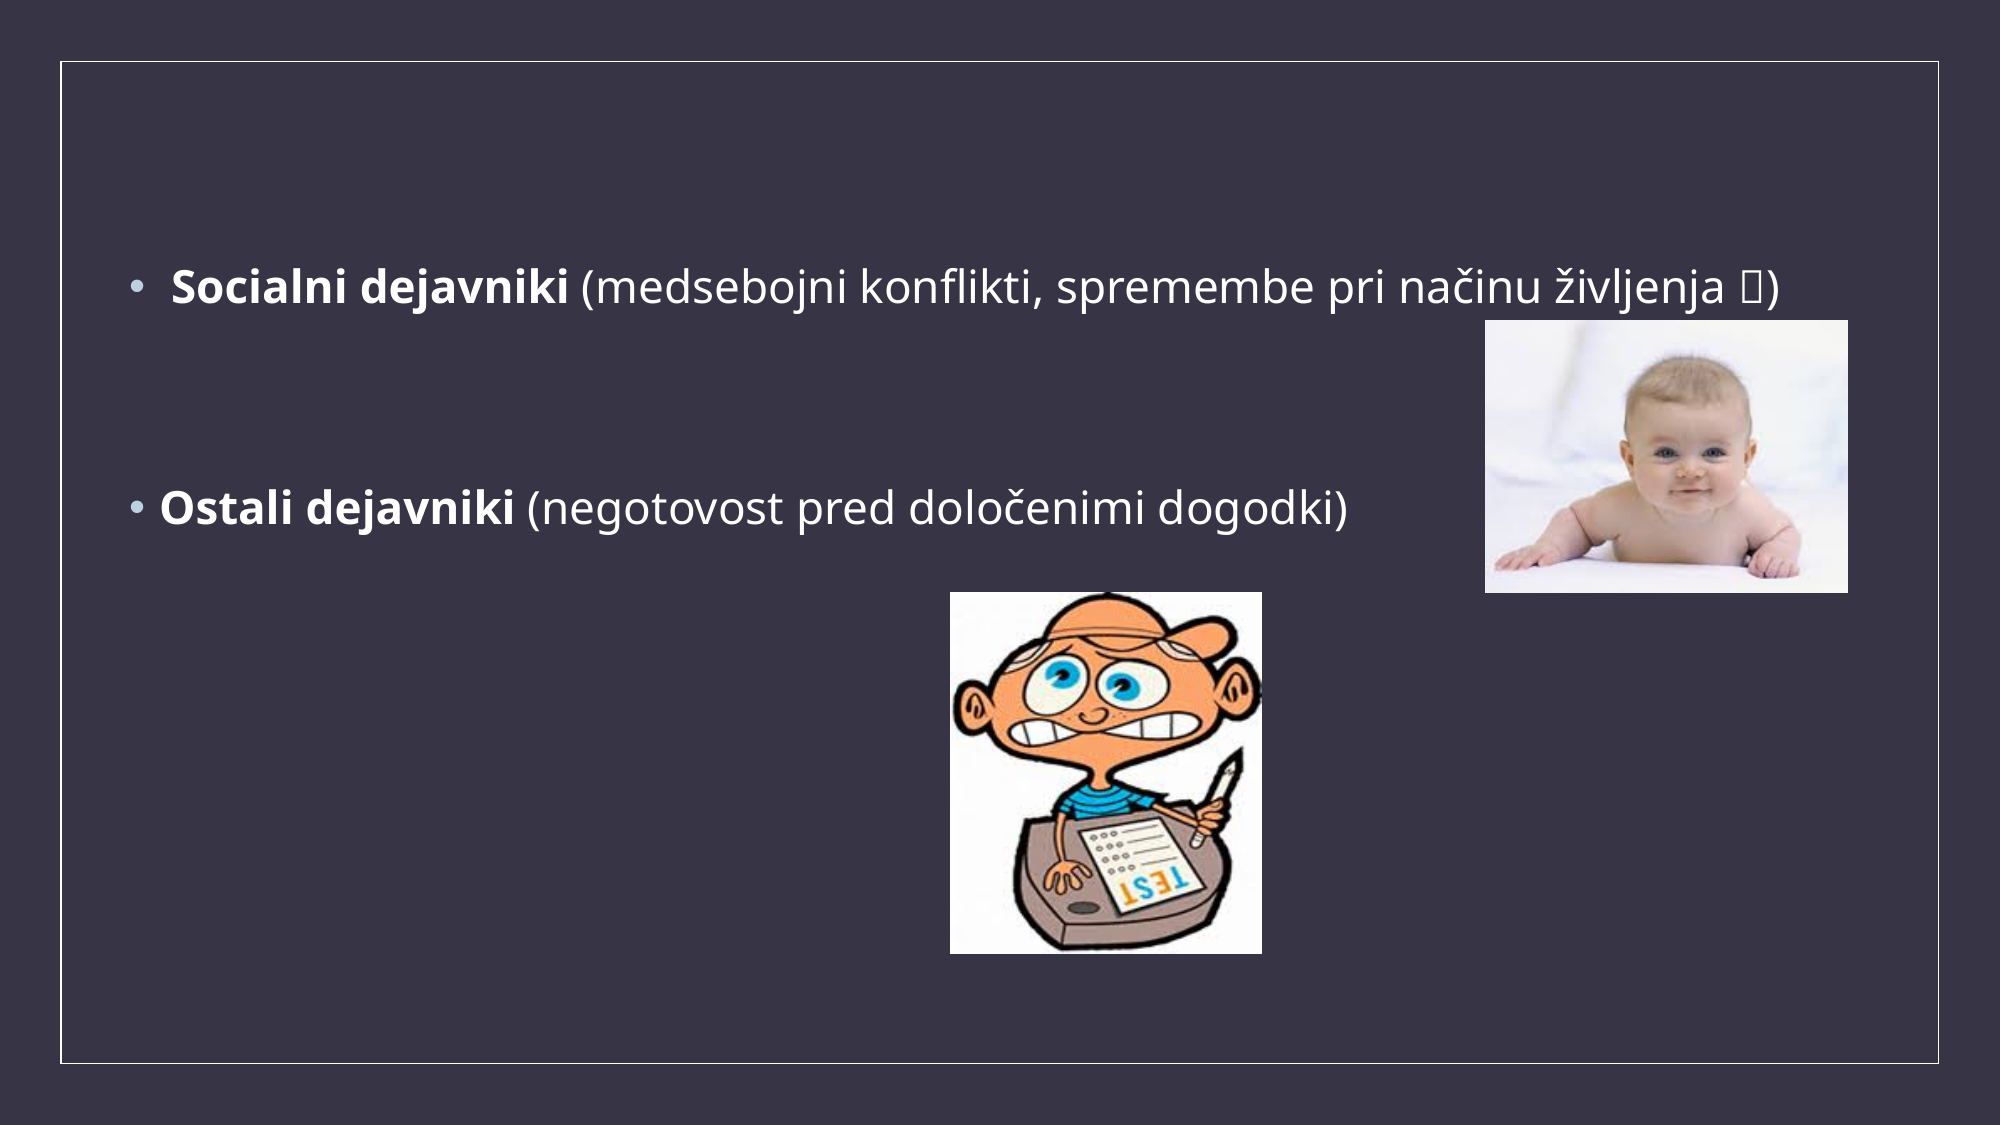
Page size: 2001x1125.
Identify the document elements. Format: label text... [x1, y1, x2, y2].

picture [950, 592, 1262, 954]
list Socialni dejavniki (medsebojni konflikti, spremembe pri načinu življenja ) Ostali dejavniki (negotovost pred določenimi dogodki) [114, 250, 1866, 1001]
picture [1485, 320, 1848, 593]
